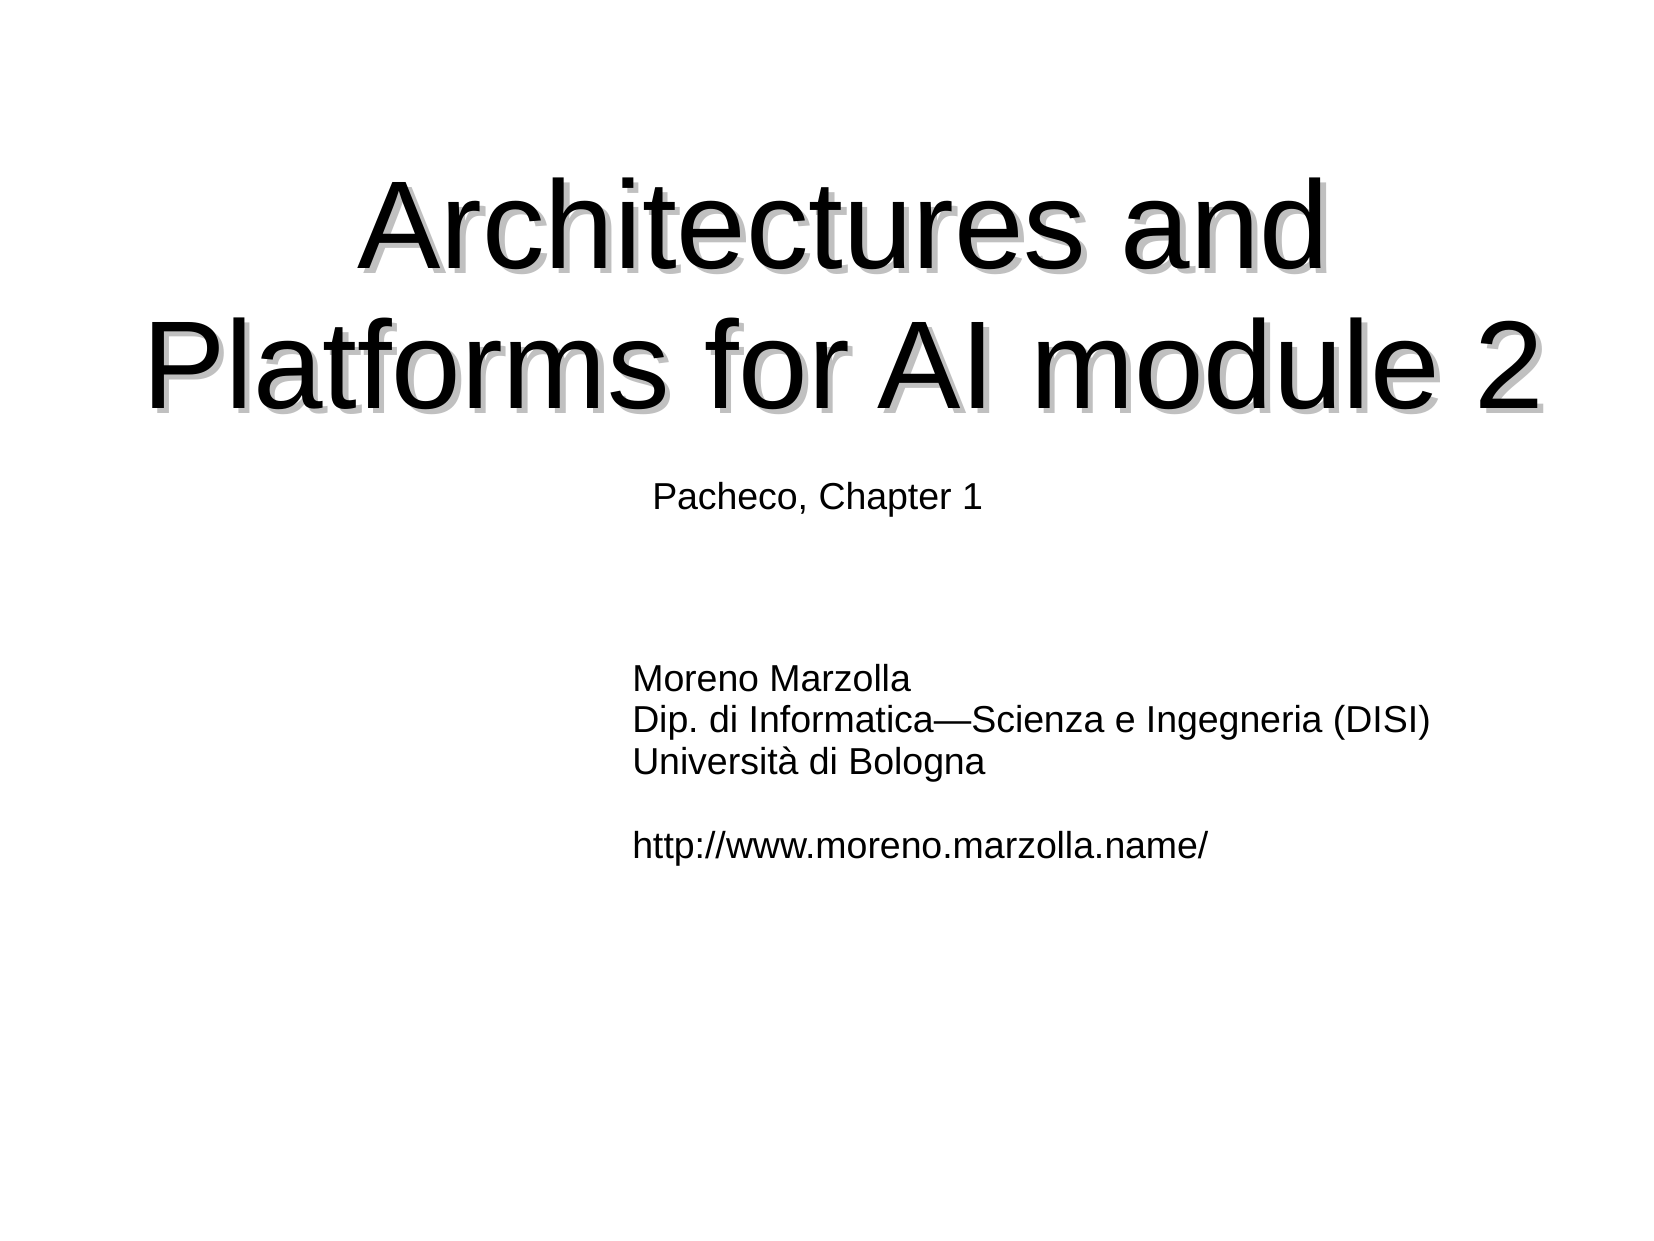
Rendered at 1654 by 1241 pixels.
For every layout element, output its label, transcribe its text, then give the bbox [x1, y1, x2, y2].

text_box Pacheco, Chapter 1 [637, 468, 998, 526]
text_box Moreno Marzolla Dip. di Informatica—Scienza e Ingegneria (DISI) Università di Bologna http://www.moreno.marzolla.name/ [617, 649, 1447, 1003]
text_box Architectures and Platforms for AI module 2 [75, 147, 1613, 443]
